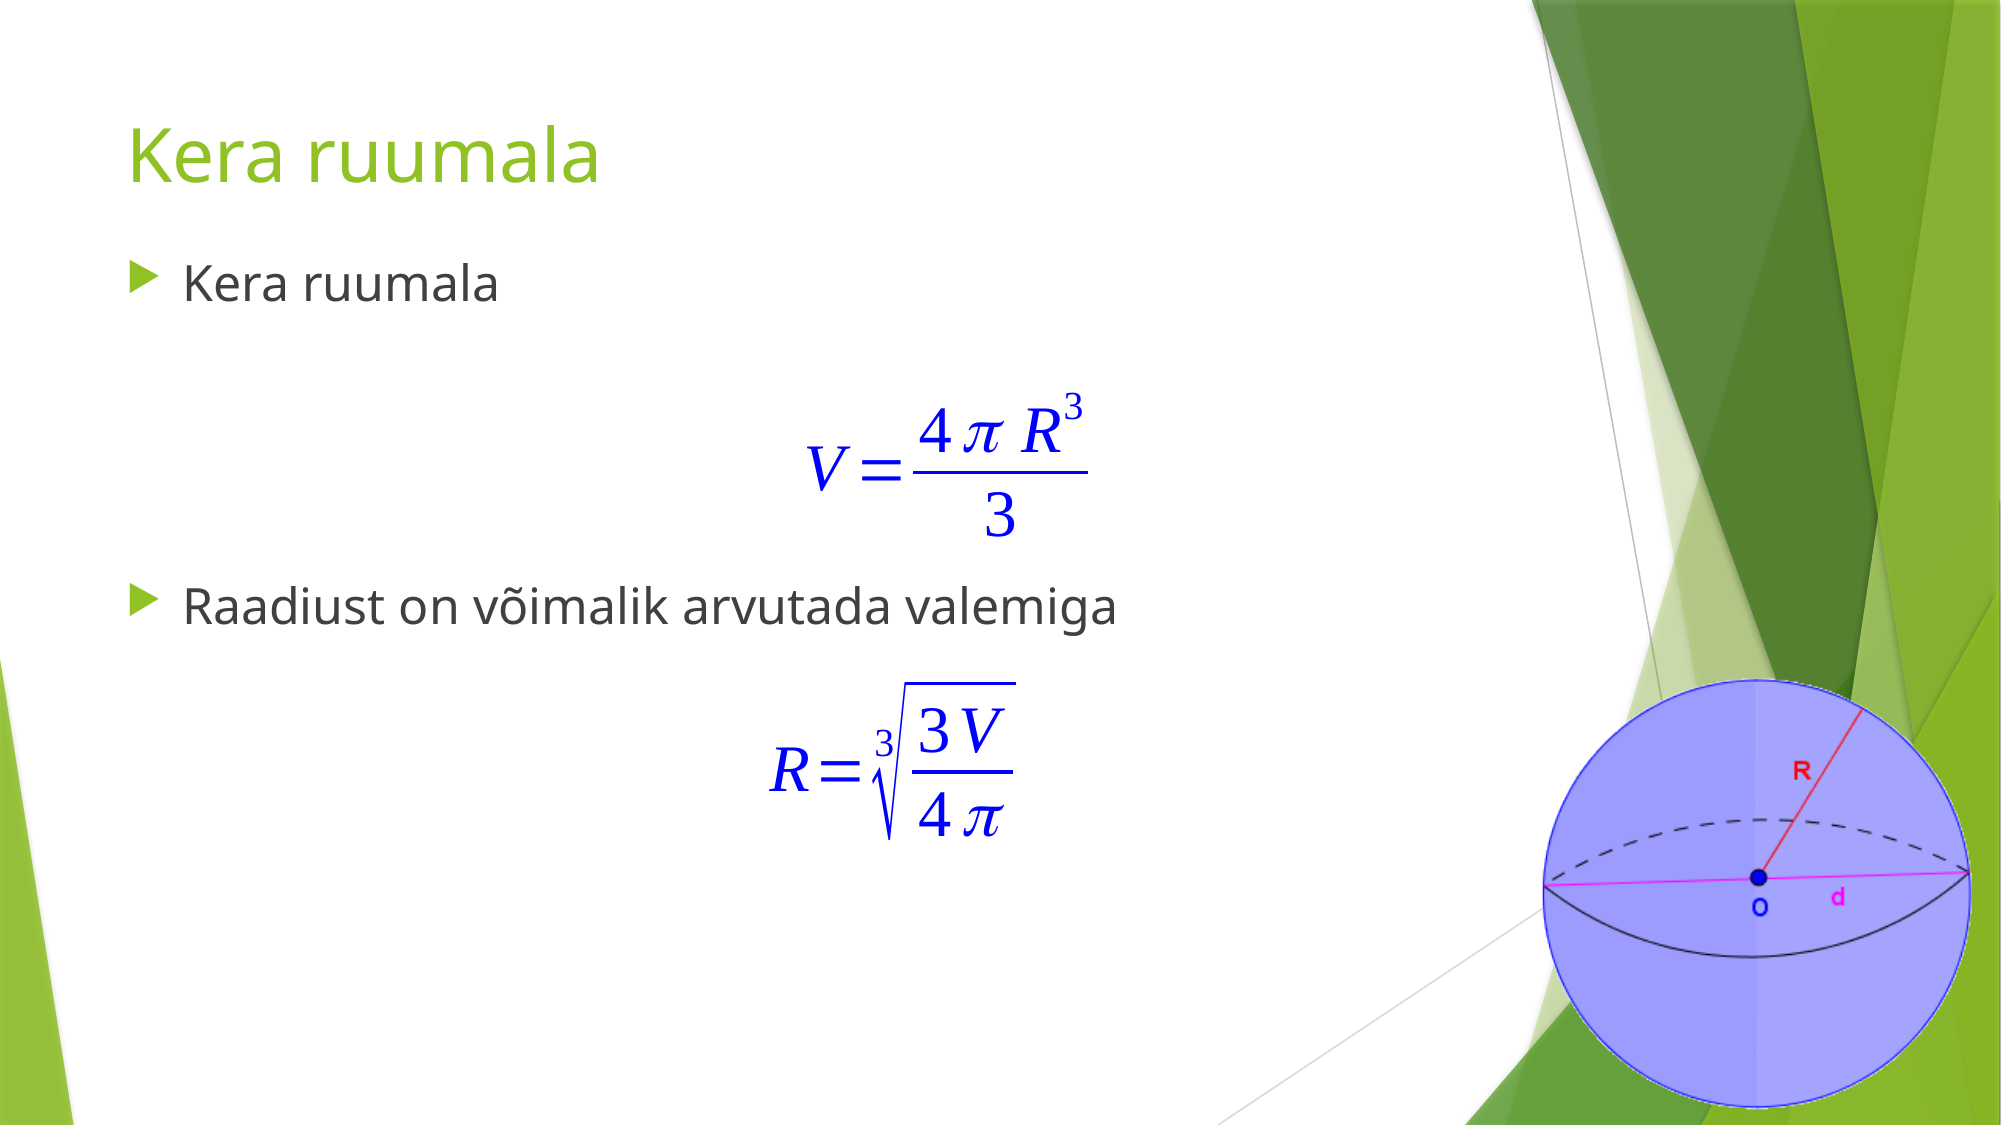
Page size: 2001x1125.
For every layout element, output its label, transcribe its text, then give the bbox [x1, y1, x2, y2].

chart [759, 679, 1023, 851]
list Kera ruumala Raadiust on võimalik arvutada valemiga [111, 243, 1522, 1068]
picture [1535, 654, 1989, 1125]
title Kera ruumala [111, 99, 1522, 243]
chart [797, 383, 1097, 551]
